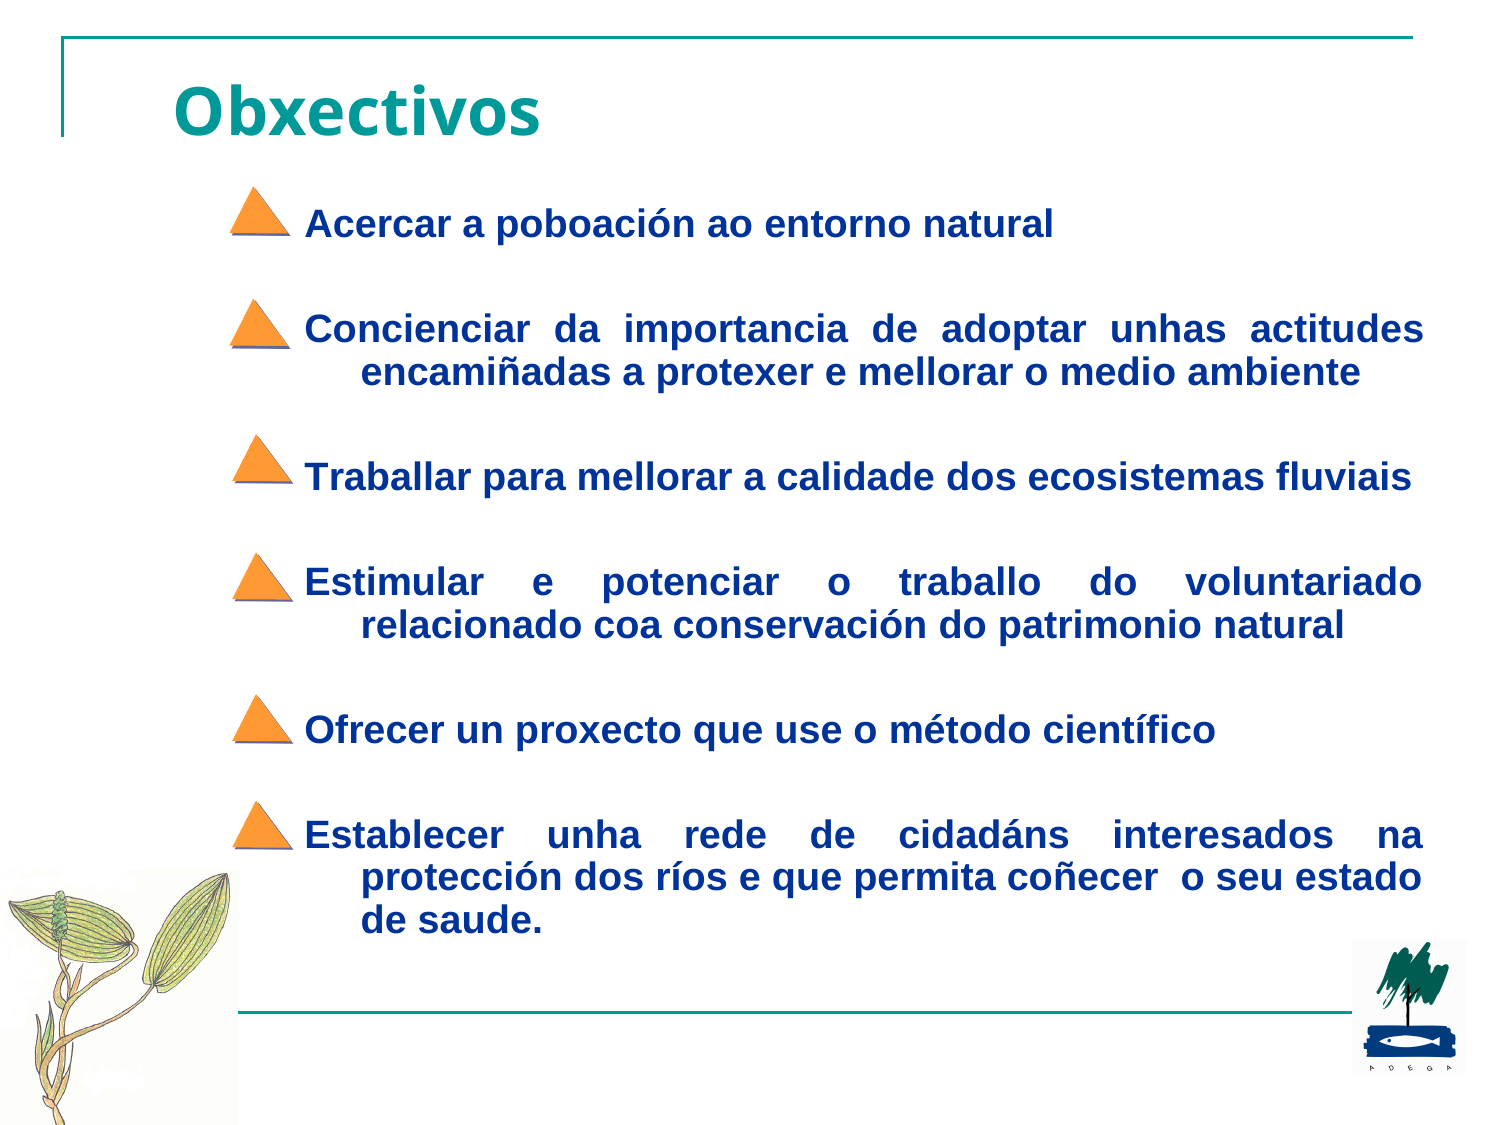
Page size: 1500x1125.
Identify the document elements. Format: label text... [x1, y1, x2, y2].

text_box [230, 187, 287, 233]
text_box [230, 300, 287, 346]
text_box [233, 801, 290, 847]
text_box [233, 435, 290, 481]
text_box Acercar a poboación ao entorno natural Concienciar da importancia de adoptar unhas actitudes encamiñadas a protexer e mellorar o medio ambiente Traballar para mellorar a calidade dos ecosistemas fluviais Estimular e potenciar o traballo do voluntariado relacionado coa conservación do patrimonio natural Ofrecer un proxecto que use o método científico Establecer unha rede de cidadáns interesados na protección dos ríos e que permita coñecer o seu estado de saude. [289, 196, 1440, 997]
text_box [233, 553, 290, 599]
picture [0, 869, 238, 1125]
picture [1352, 940, 1467, 1073]
text_box [233, 695, 290, 741]
text_box Obxectivos [157, 61, 558, 157]
